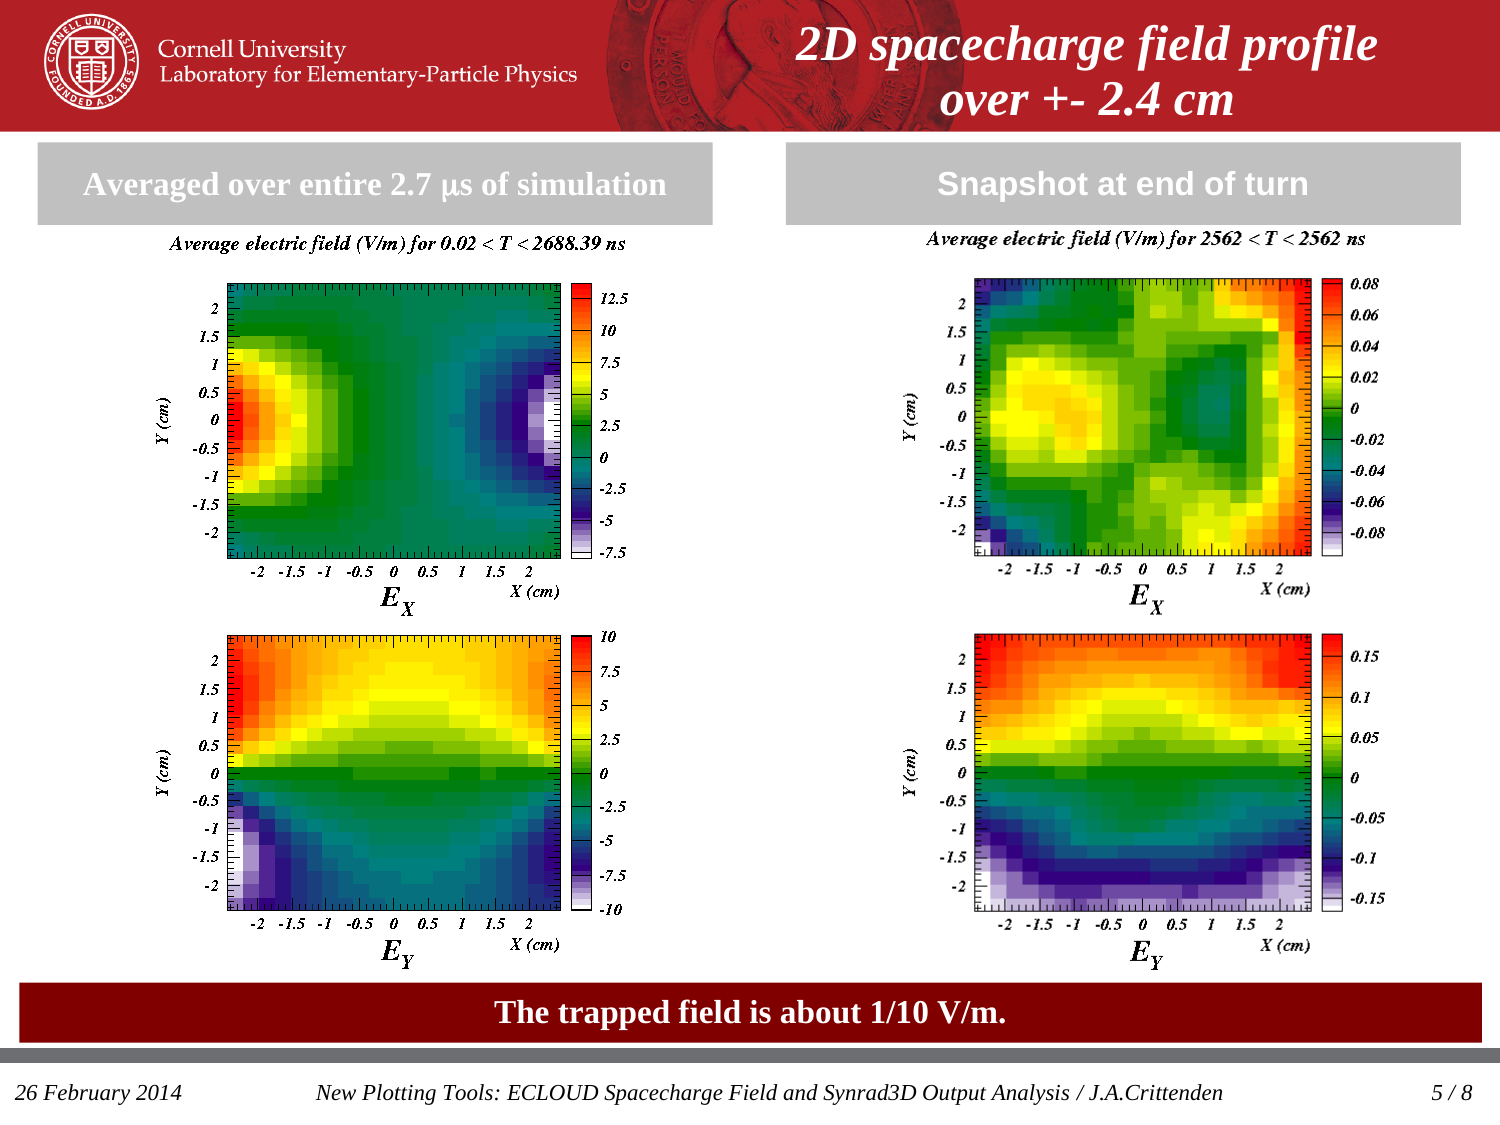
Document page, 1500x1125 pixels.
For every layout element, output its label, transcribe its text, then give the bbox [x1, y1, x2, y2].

picture [0, 0, 1500, 132]
picture [900, 229, 1399, 980]
picture [150, 226, 639, 977]
text_box Averaged over entire 2.7 ms of simulation [37, 142, 713, 225]
title 2D spacecharge field profile over +- 2.4 cm [675, 7, 1500, 136]
text_box Snapshot at end of turn [785, 142, 1461, 225]
text_box The trapped field is about 1/10 V/m. [19, 982, 1482, 1043]
